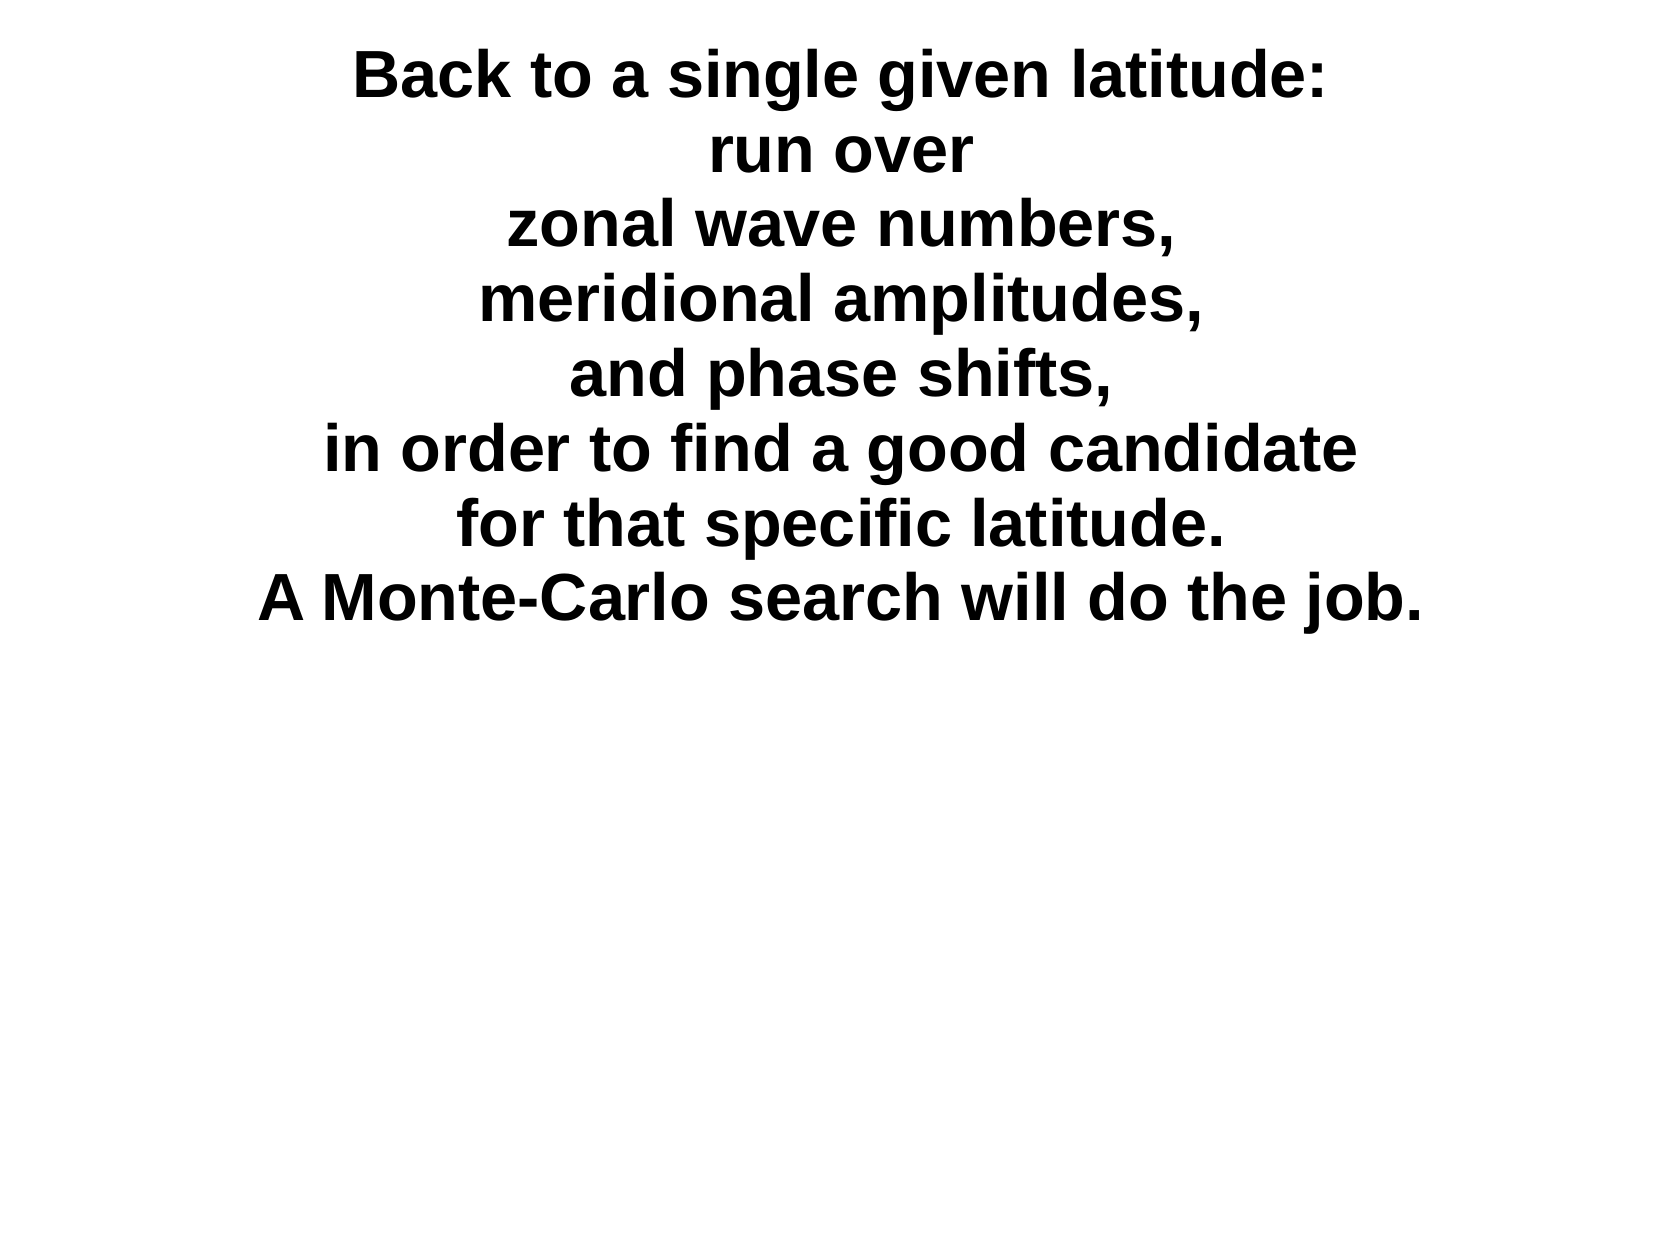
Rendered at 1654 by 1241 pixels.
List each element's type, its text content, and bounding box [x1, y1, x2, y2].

text_box Back to a single given latitude: run over zonal wave numbers, meridional amplitudes, and phase shifts, in order to find a good candidate for that specific latitude. A Monte-Carlo search will do the job. [59, 29, 1625, 643]
